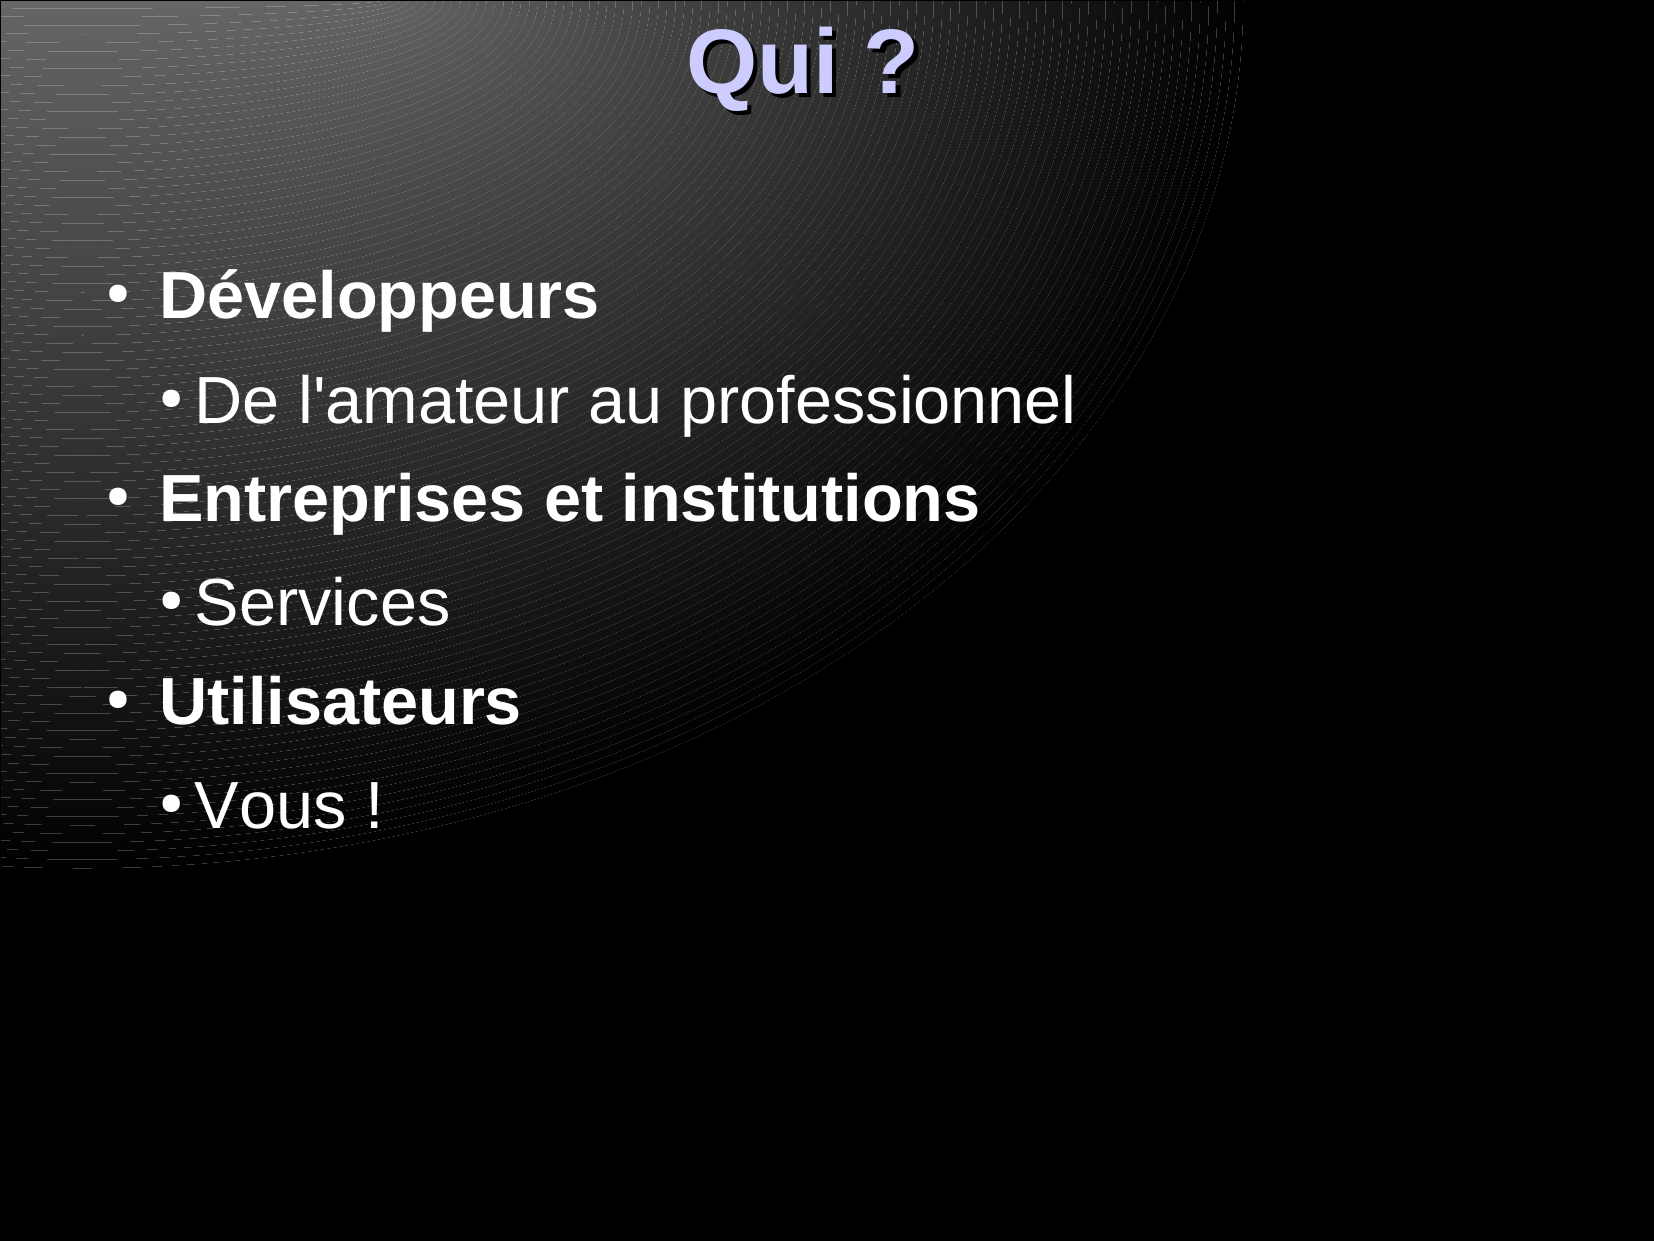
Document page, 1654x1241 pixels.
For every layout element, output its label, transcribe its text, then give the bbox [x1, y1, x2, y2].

title Qui ? [59, 5, 1548, 119]
list Développeurs De l'amateur au professionnel Entreprises et institutions Services Utilisateurs Vous ! [88, 258, 1601, 1018]
